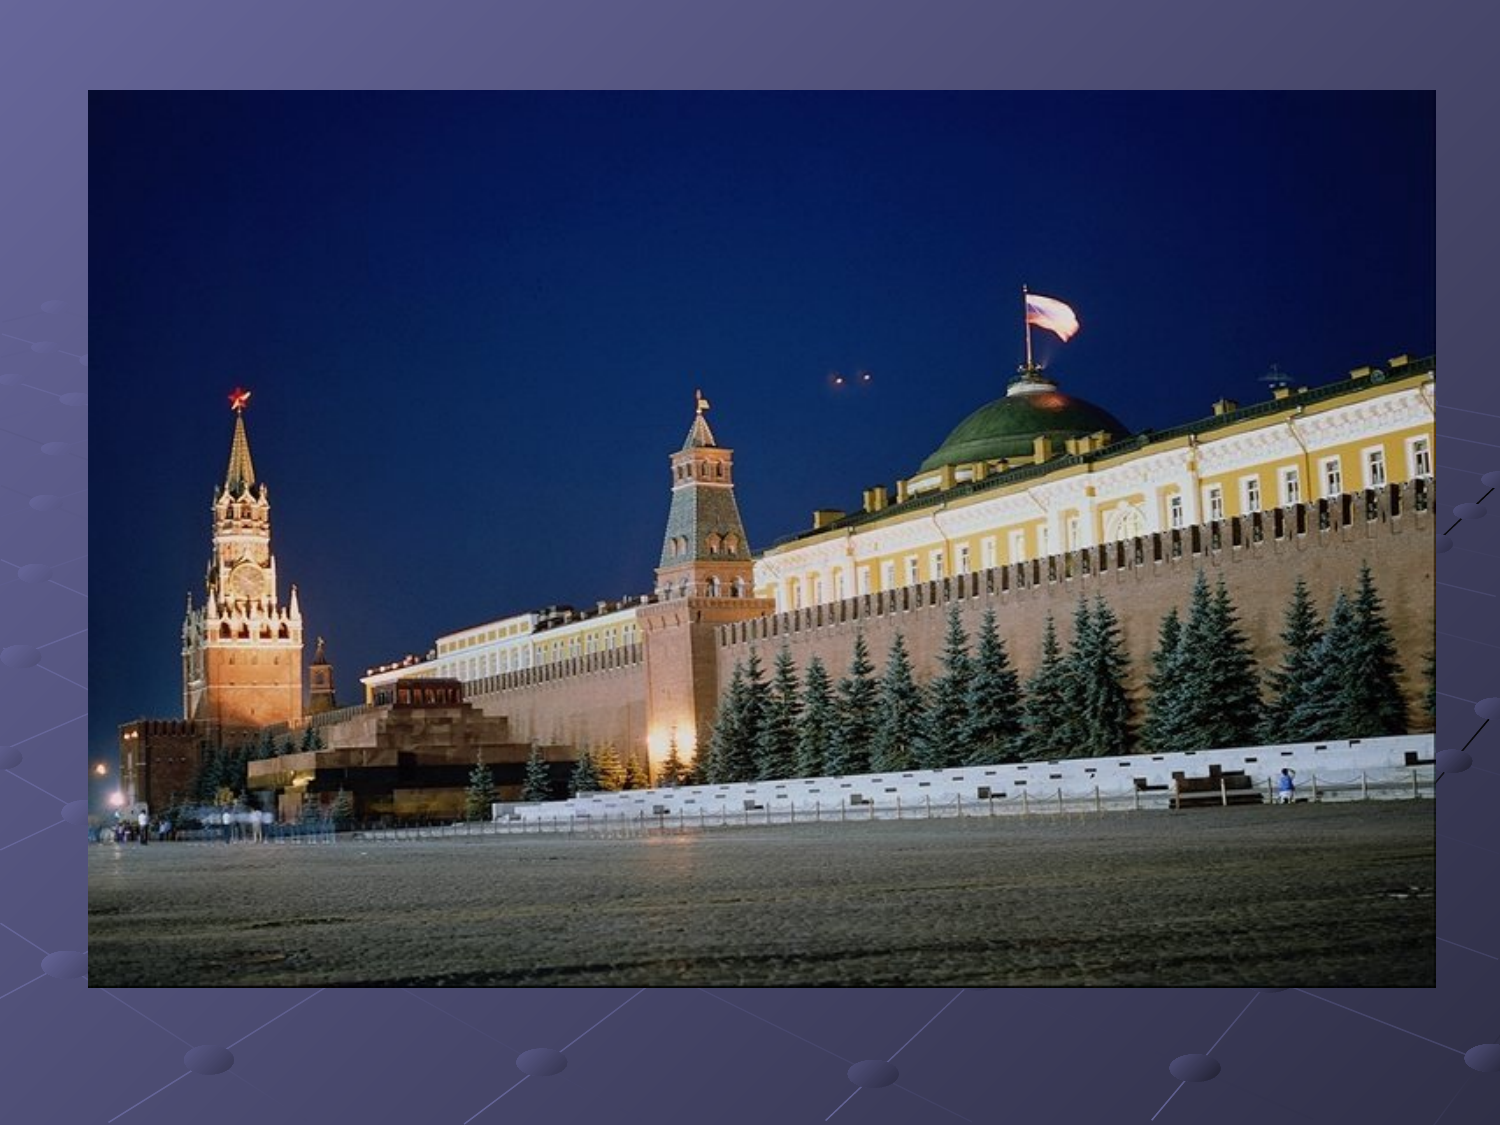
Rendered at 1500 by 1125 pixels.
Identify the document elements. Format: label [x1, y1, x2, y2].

picture [88, 90, 1436, 988]
